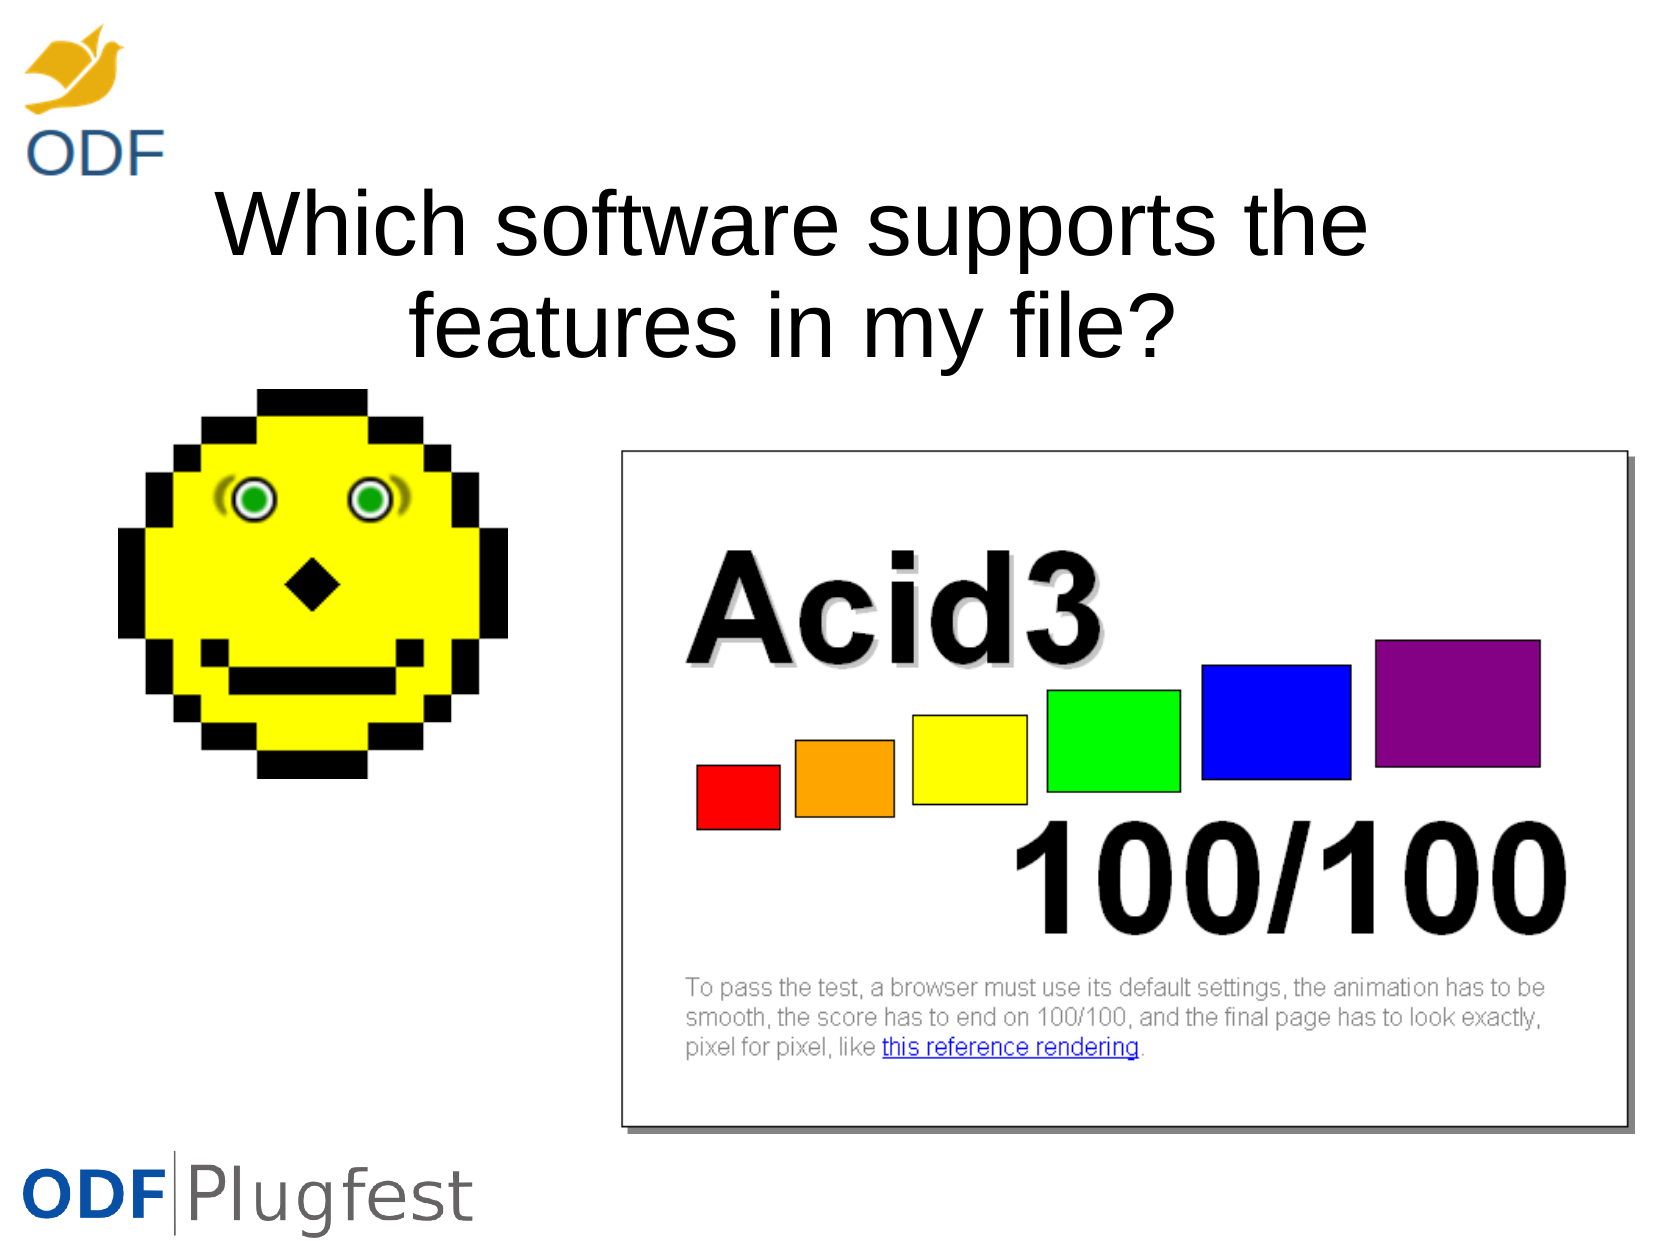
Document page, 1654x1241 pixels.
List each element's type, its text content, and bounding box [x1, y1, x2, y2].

picture [620, 449, 1635, 1134]
picture [118, 389, 508, 779]
title Which software supports the features in my file? [33, 172, 1519, 378]
picture [23, 1150, 473, 1241]
picture [0, 0, 216, 218]
